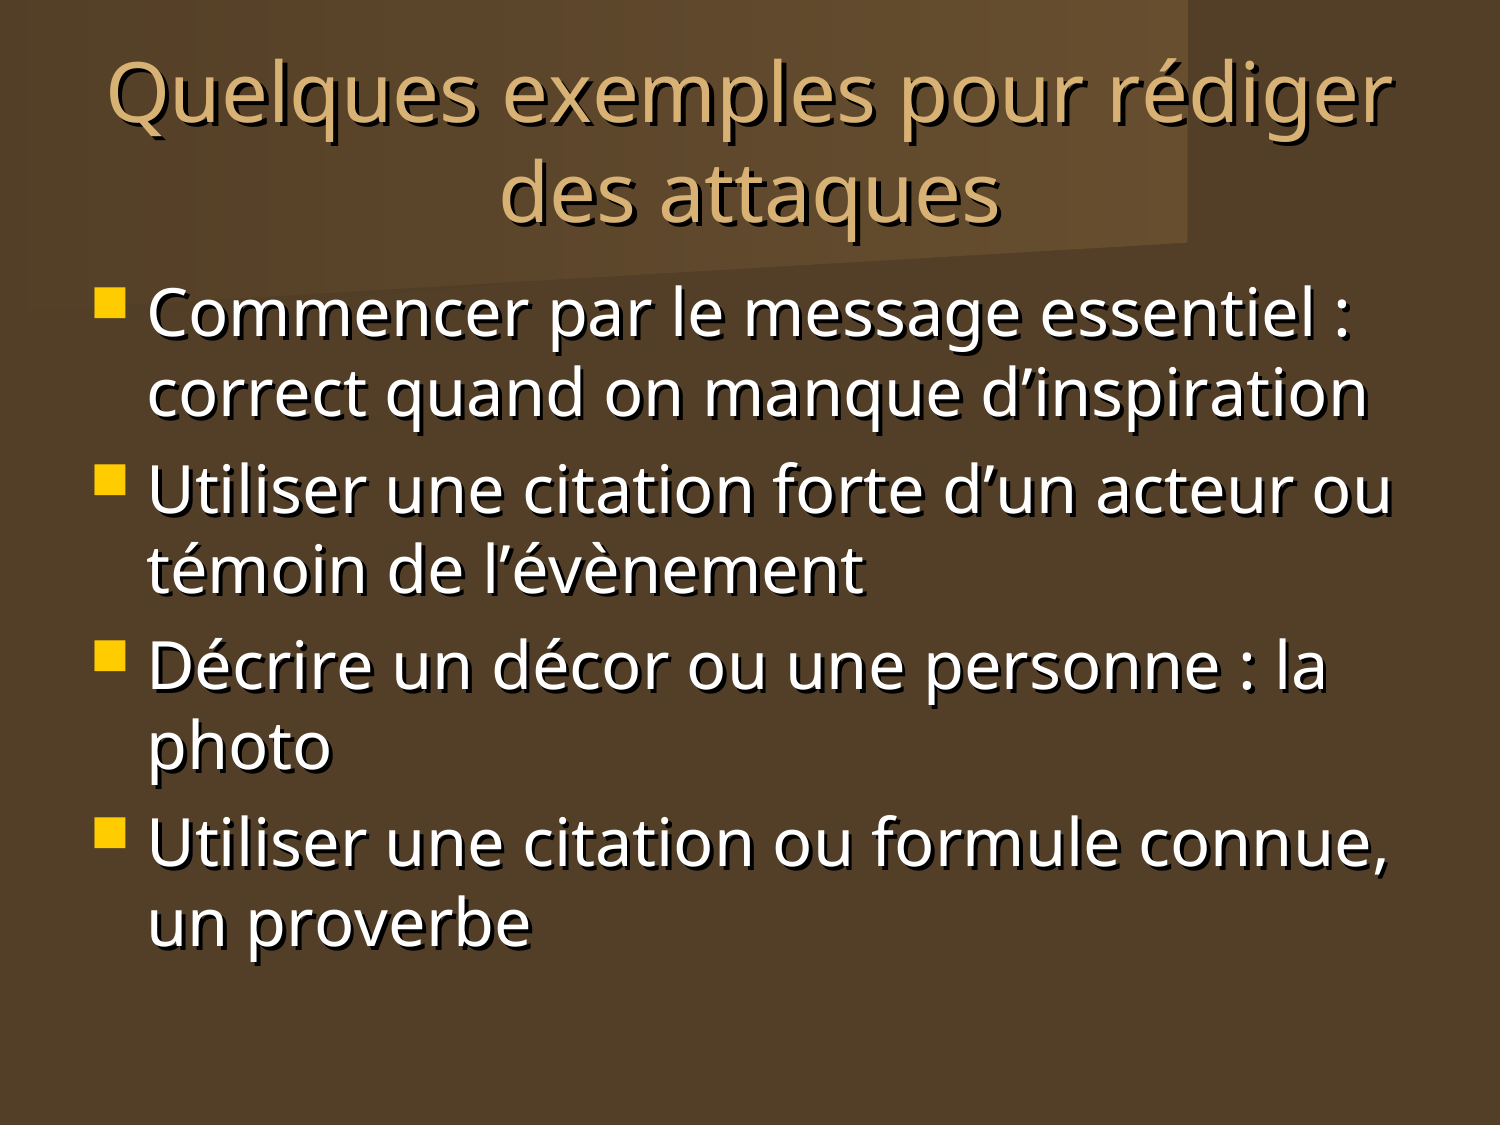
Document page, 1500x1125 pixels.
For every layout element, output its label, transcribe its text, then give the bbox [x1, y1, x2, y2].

title Quelques exemples pour rédiger des attaques [75, 31, 1426, 247]
list Commencer par le message essentiel : correct quand on manque d’inspiration Utiliser une citation forte d’un acteur ou témoin de l’évènement Décrire un décor ou une personne : la photo Utiliser une citation ou formule connue, un proverbe [75, 262, 1426, 1001]
